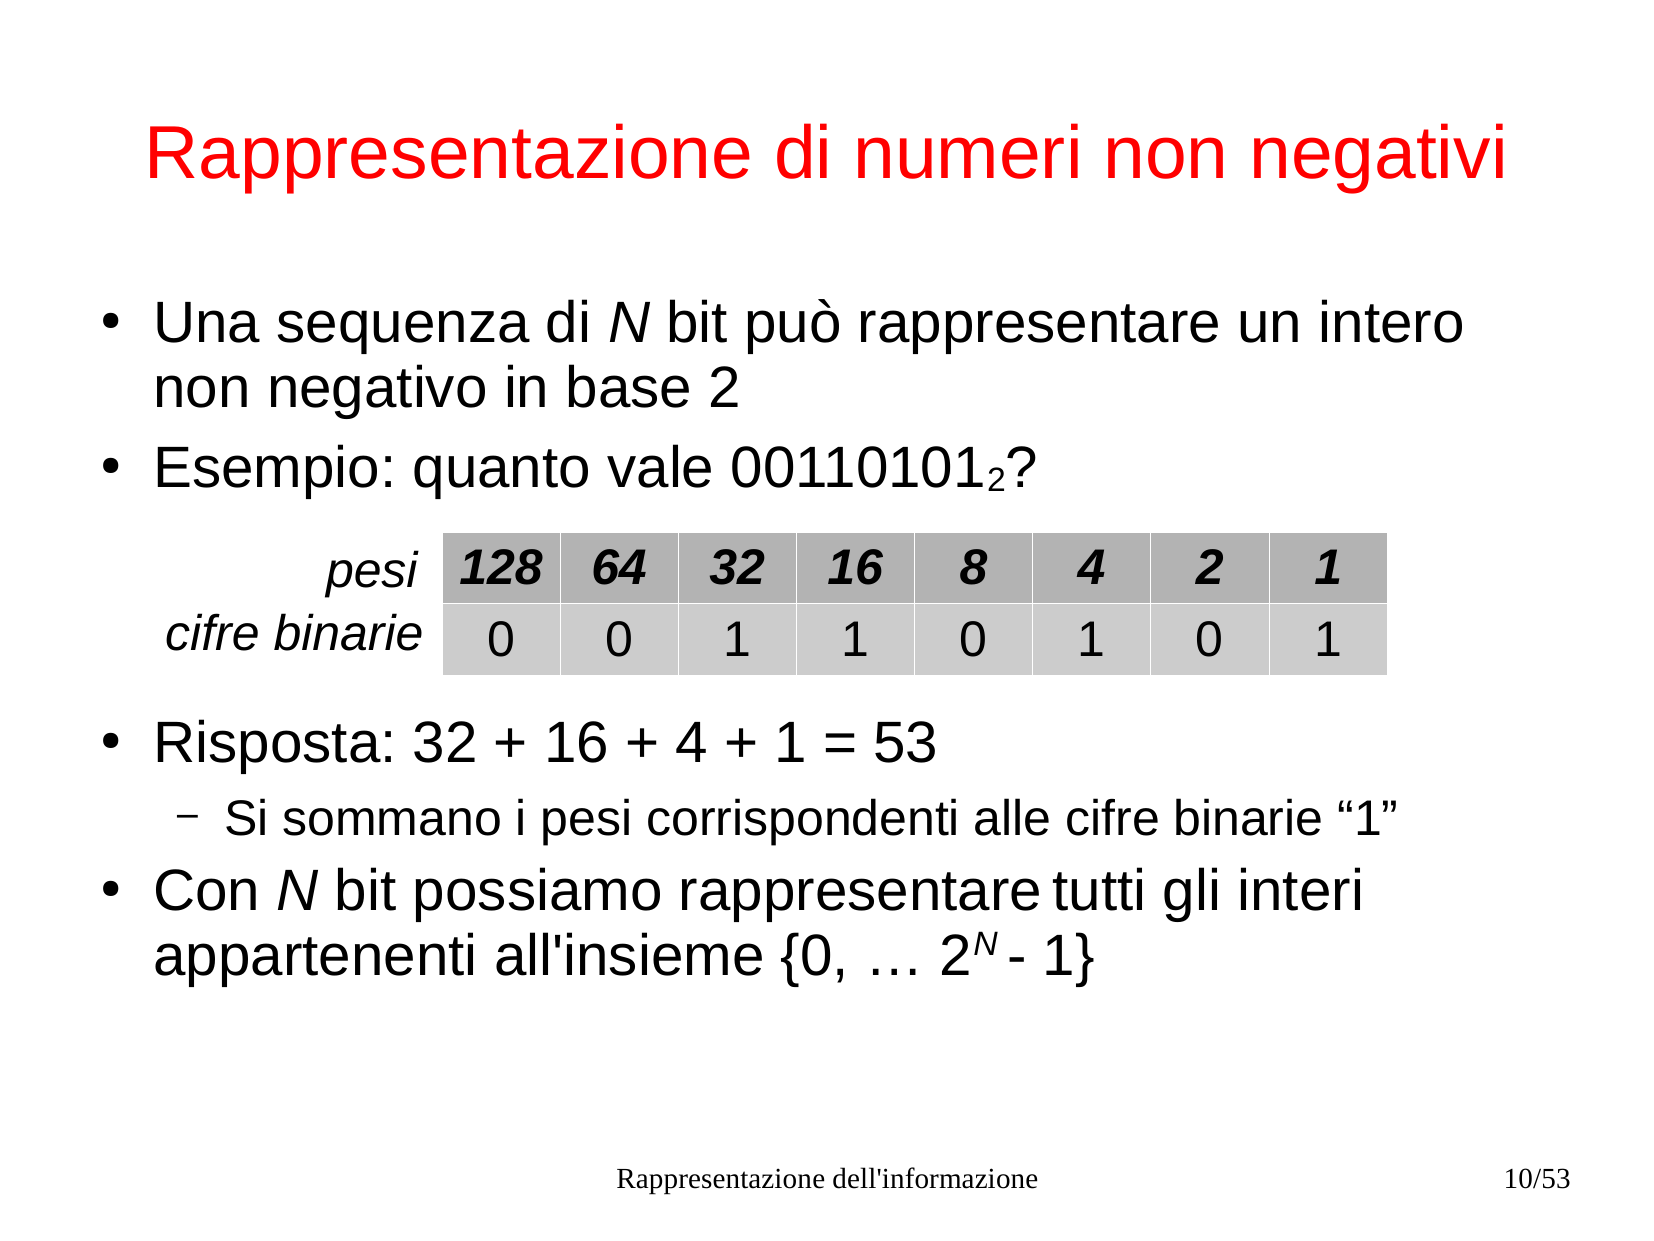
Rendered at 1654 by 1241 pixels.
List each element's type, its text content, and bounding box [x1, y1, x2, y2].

list Una sequenza di N bit può rappresentare un intero non negativo in base 2 Esempio: quanto vale 001101012? Risposta: 32 + 16 + 4 + 1 = 53 Si sommano i pesi corrispondenti alle cifre binarie “1” Con N bit possiamo rappresentare tutti gli interi appartenenti all'insieme {0, … 2N - 1} [82, 290, 1571, 1109]
text_box cifre binarie [165, 605, 424, 662]
table_header 32 [679, 533, 796, 603]
table_cell 1 [1270, 604, 1387, 675]
table_header 128 [443, 533, 560, 603]
table_header 2 [1151, 533, 1269, 603]
text_box pesi [326, 542, 418, 599]
table_cell 1 [1033, 604, 1150, 675]
title Rappresentazione di numeri non negativi [82, 49, 1571, 257]
table_cell 1 [797, 604, 914, 675]
table_header 16 [797, 533, 914, 603]
table_header 64 [561, 533, 678, 603]
table_header 1 [1270, 533, 1387, 603]
table_cell 1 [679, 604, 796, 675]
table_cell 0 [443, 604, 560, 675]
table_header 4 [1033, 533, 1150, 603]
table_cell 0 [915, 604, 1032, 675]
table_header 8 [915, 533, 1032, 603]
table_cell 0 [561, 604, 678, 675]
table_cell 0 [1151, 604, 1269, 675]
